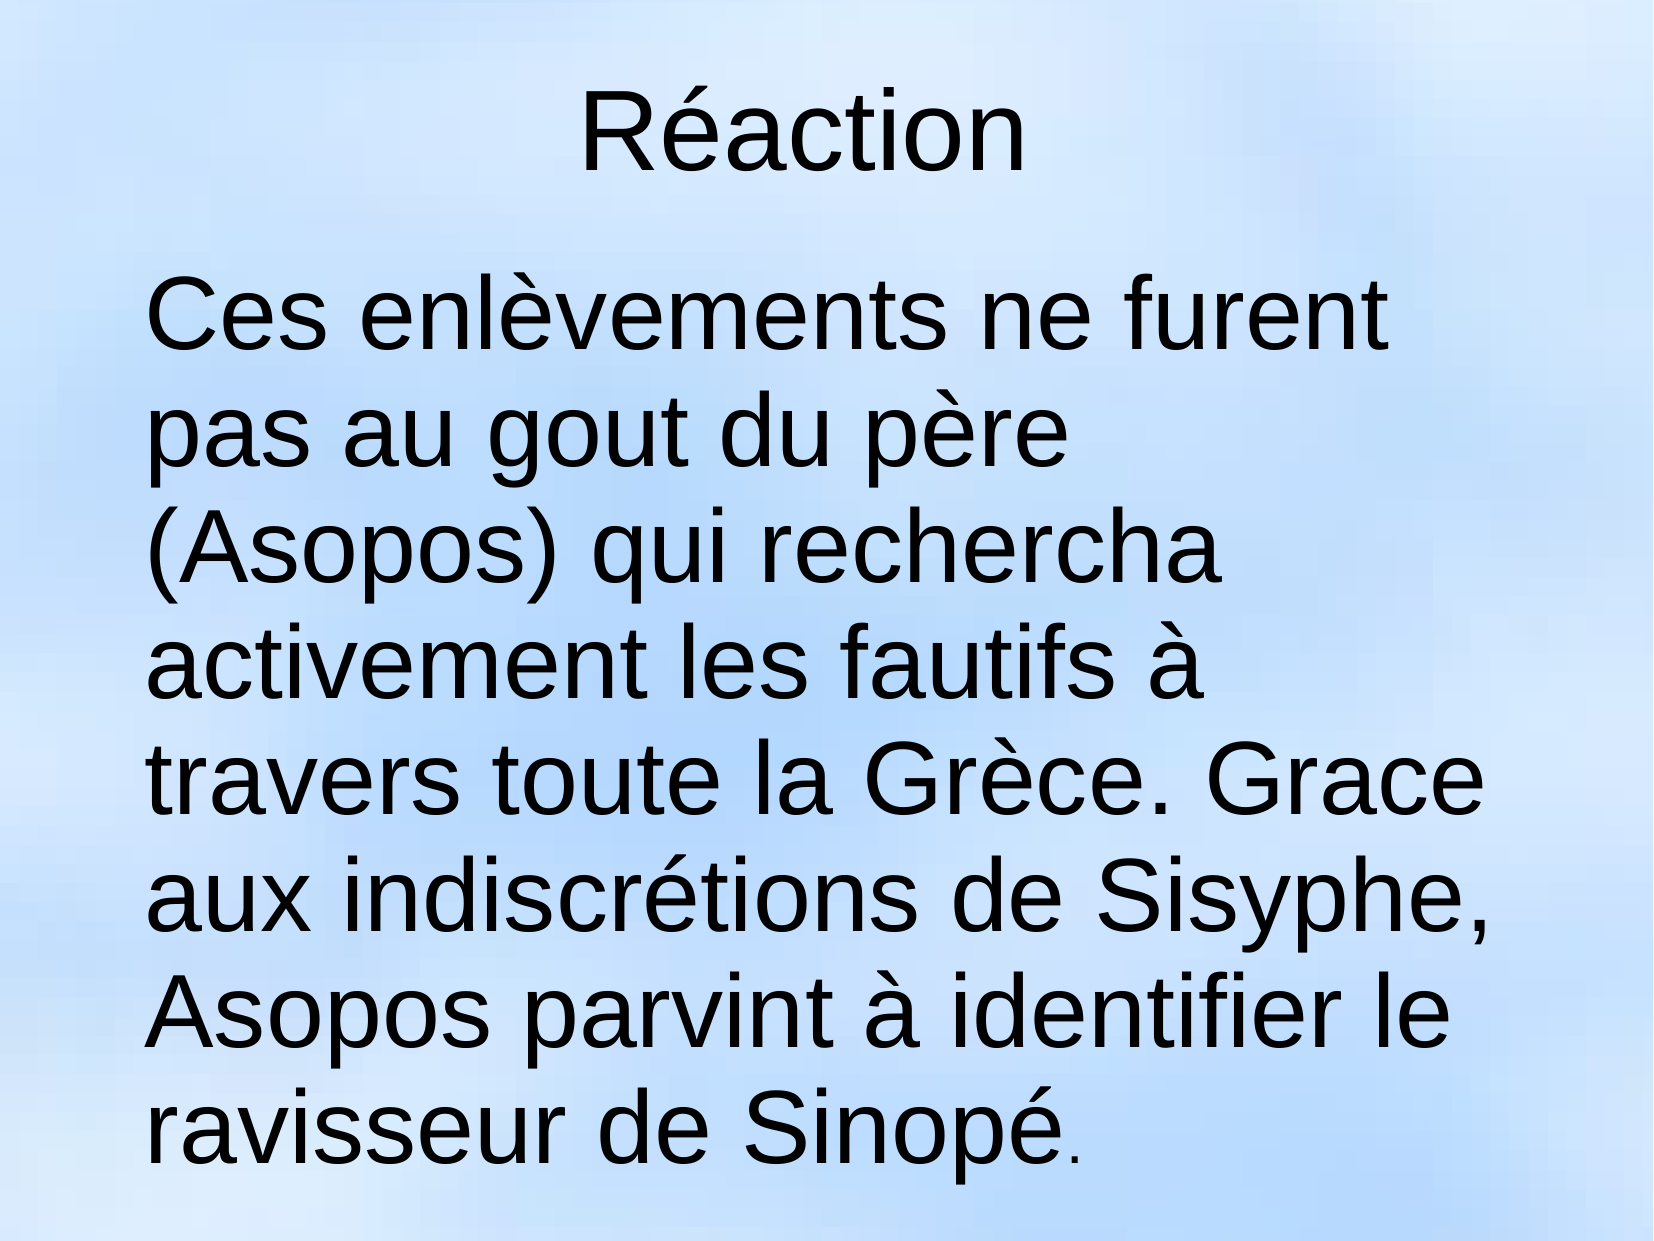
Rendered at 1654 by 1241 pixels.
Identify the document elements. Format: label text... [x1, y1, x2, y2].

picture [0, 0, 1654, 1241]
text_box Ces enlèvements ne furent pas au gout du père (Asopos) qui rechercha activement les fautifs à travers toute la Grèce. Grace aux indiscrétions de Sisyphe, Asopos parvint à identifier le ravisseur de Sinopé. [129, 248, 1512, 1241]
text_box Réaction [177, 59, 1430, 202]
